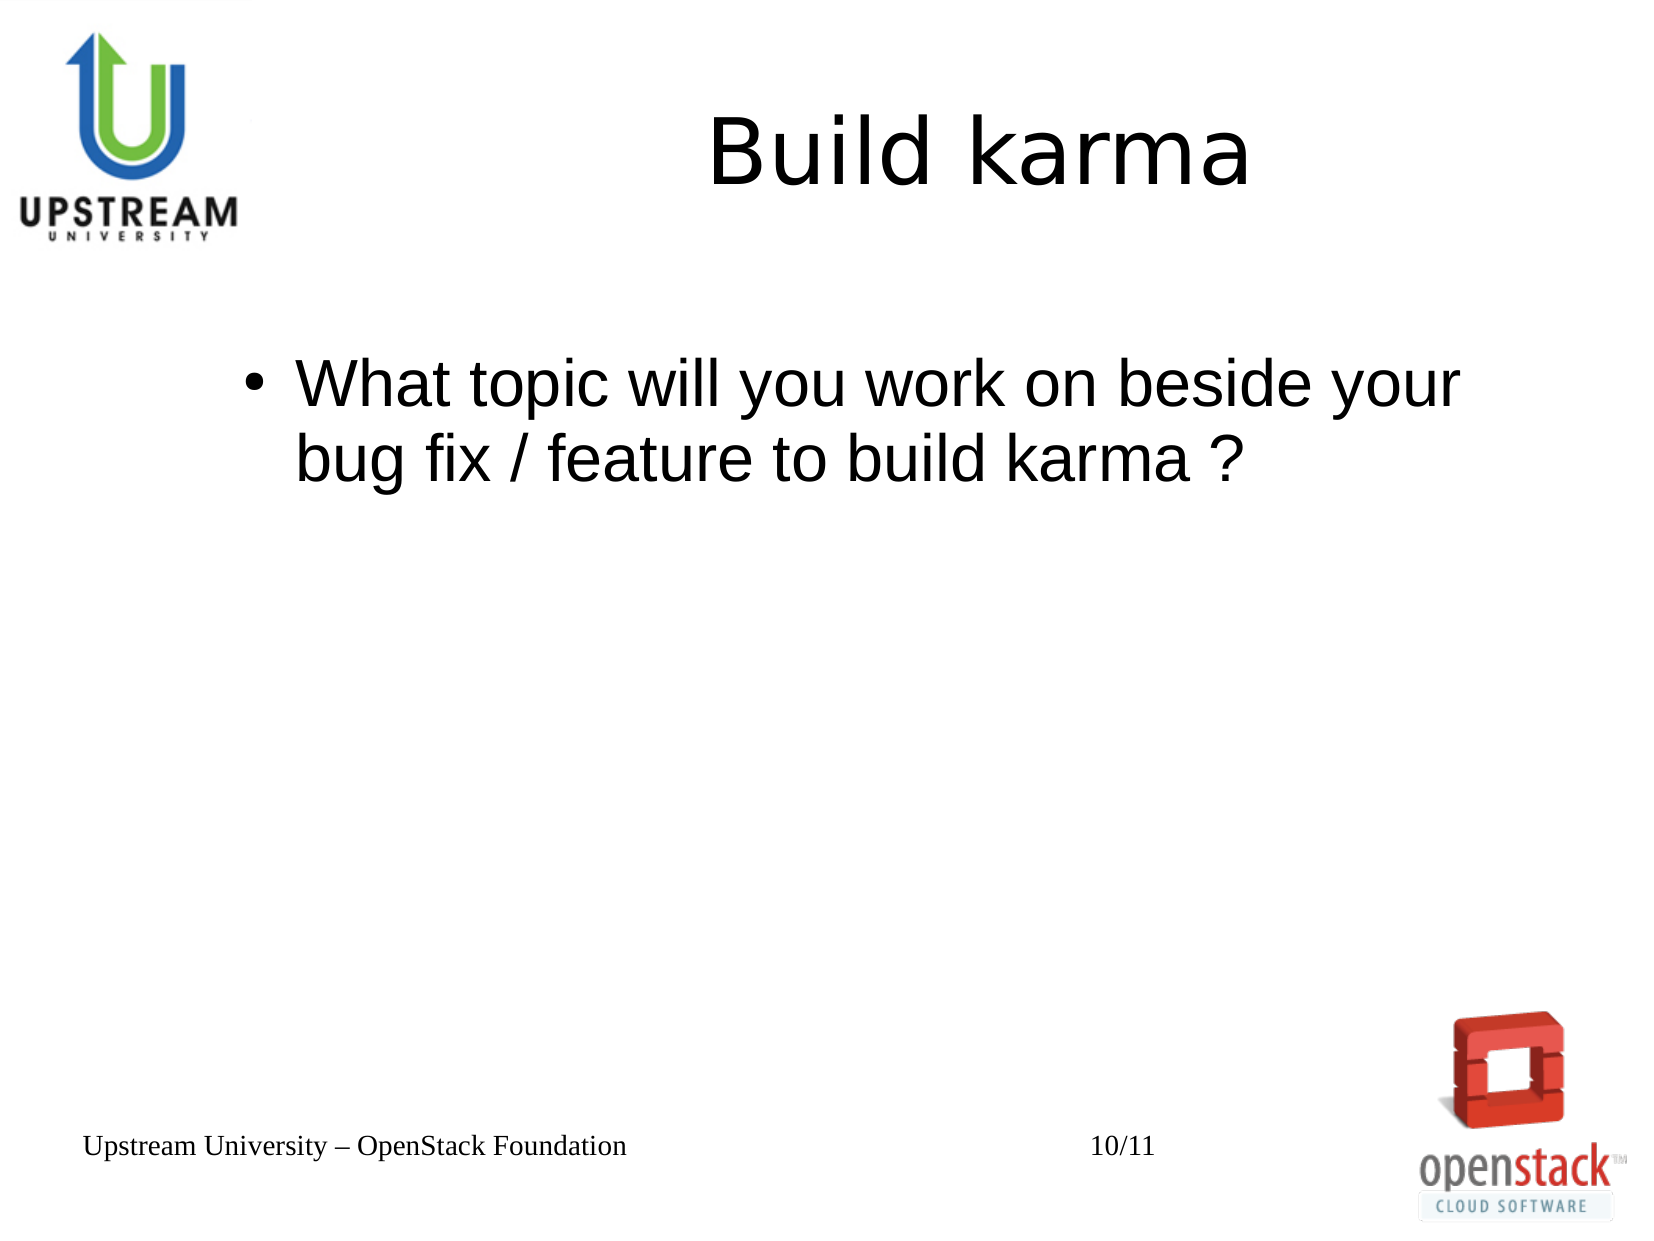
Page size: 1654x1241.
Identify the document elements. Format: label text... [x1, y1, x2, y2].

picture [0, 0, 252, 269]
list What topic will you work on beside your bug fix / feature to build karma ? [225, 345, 1471, 1066]
picture [1385, 983, 1654, 1241]
title Build karma [390, 49, 1571, 257]
